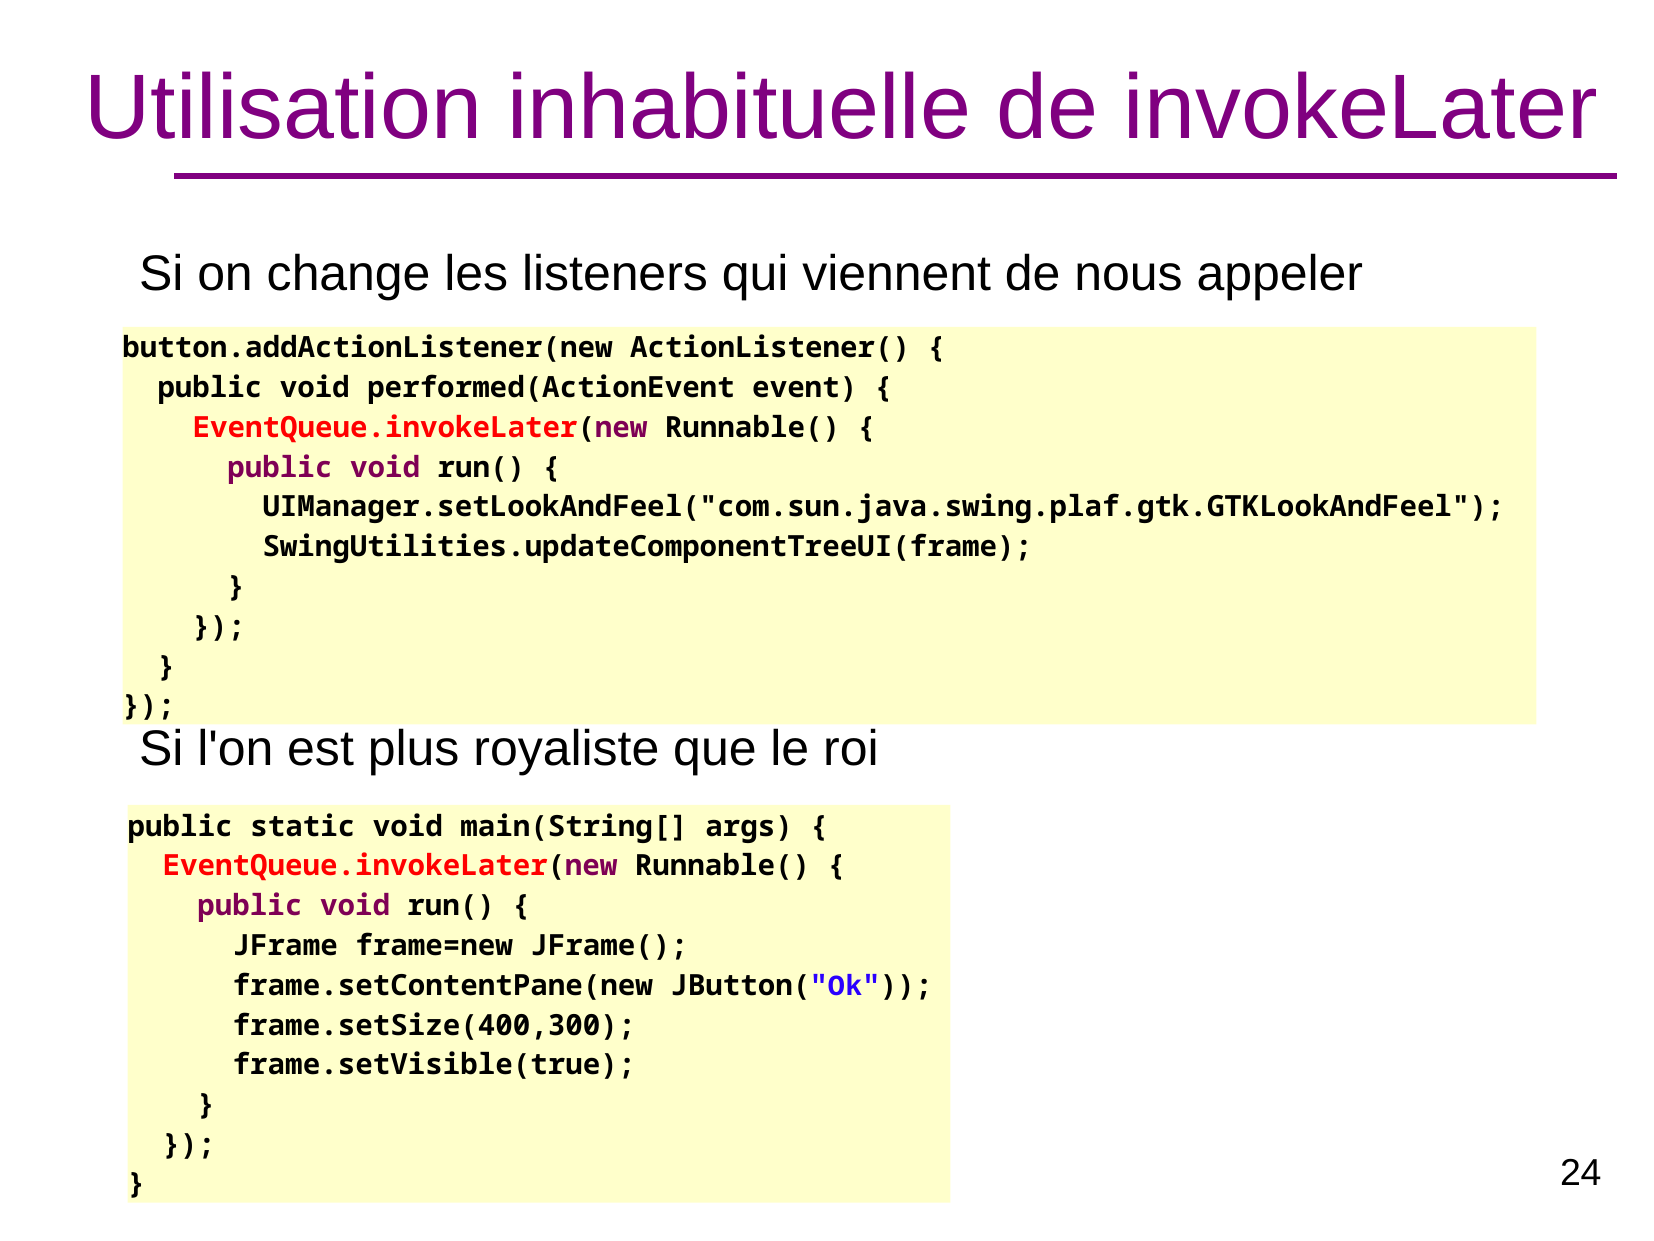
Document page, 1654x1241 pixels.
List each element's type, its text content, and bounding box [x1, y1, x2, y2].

text_box public static void main(String[] args) { EventQueue.invokeLater(new Runnable() { public void run() { JFrame frame=new JFrame(); frame.setContentPane(new JButton("Ok")); frame.setSize(400,300); frame.setVisible(true); } }); } [127, 804, 951, 1140]
title Utilisation inhabituelle de invokeLater [53, 55, 1601, 159]
list Si on change les listeners qui viennent de nous appeler Si l'on est plus royaliste que le roi [121, 244, 1534, 912]
text_box button.addActionListener(new ActionListener() { public void performed(ActionEvent event) { EventQueue.invokeLater(new Runnable() { public void run() { UIManager.setLookAndFeel("com.sun.java.swing.plaf.gtk.GTKLookAndFeel"); SwingUtilities.updateComponentTreeUI(frame); } }); } }); [122, 326, 1537, 662]
